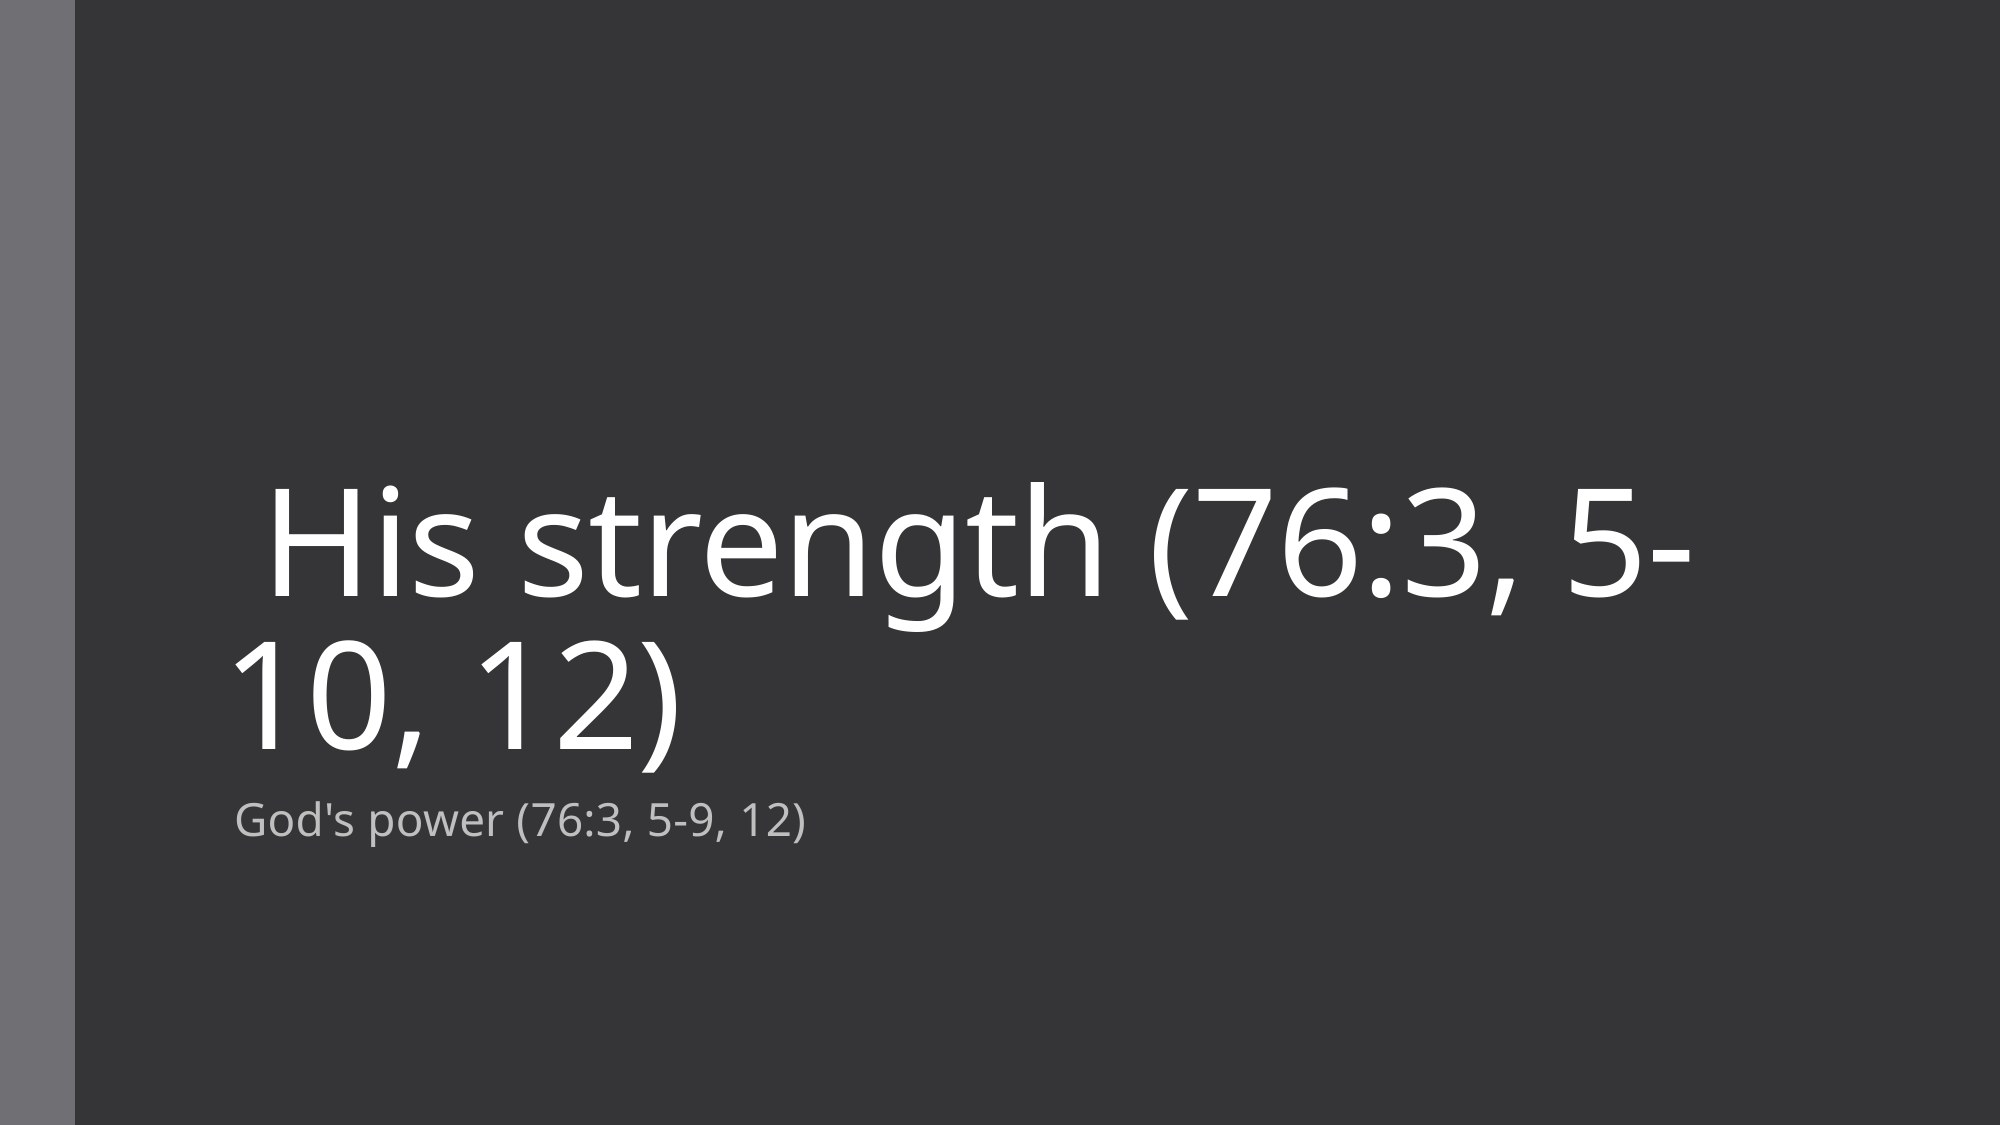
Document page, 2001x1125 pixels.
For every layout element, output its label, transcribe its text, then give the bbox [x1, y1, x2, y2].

subtitle God's power (76:3, 5-9, 12) [206, 787, 1752, 1066]
title His strength (76:3, 5-10, 12) [206, 124, 1752, 787]
